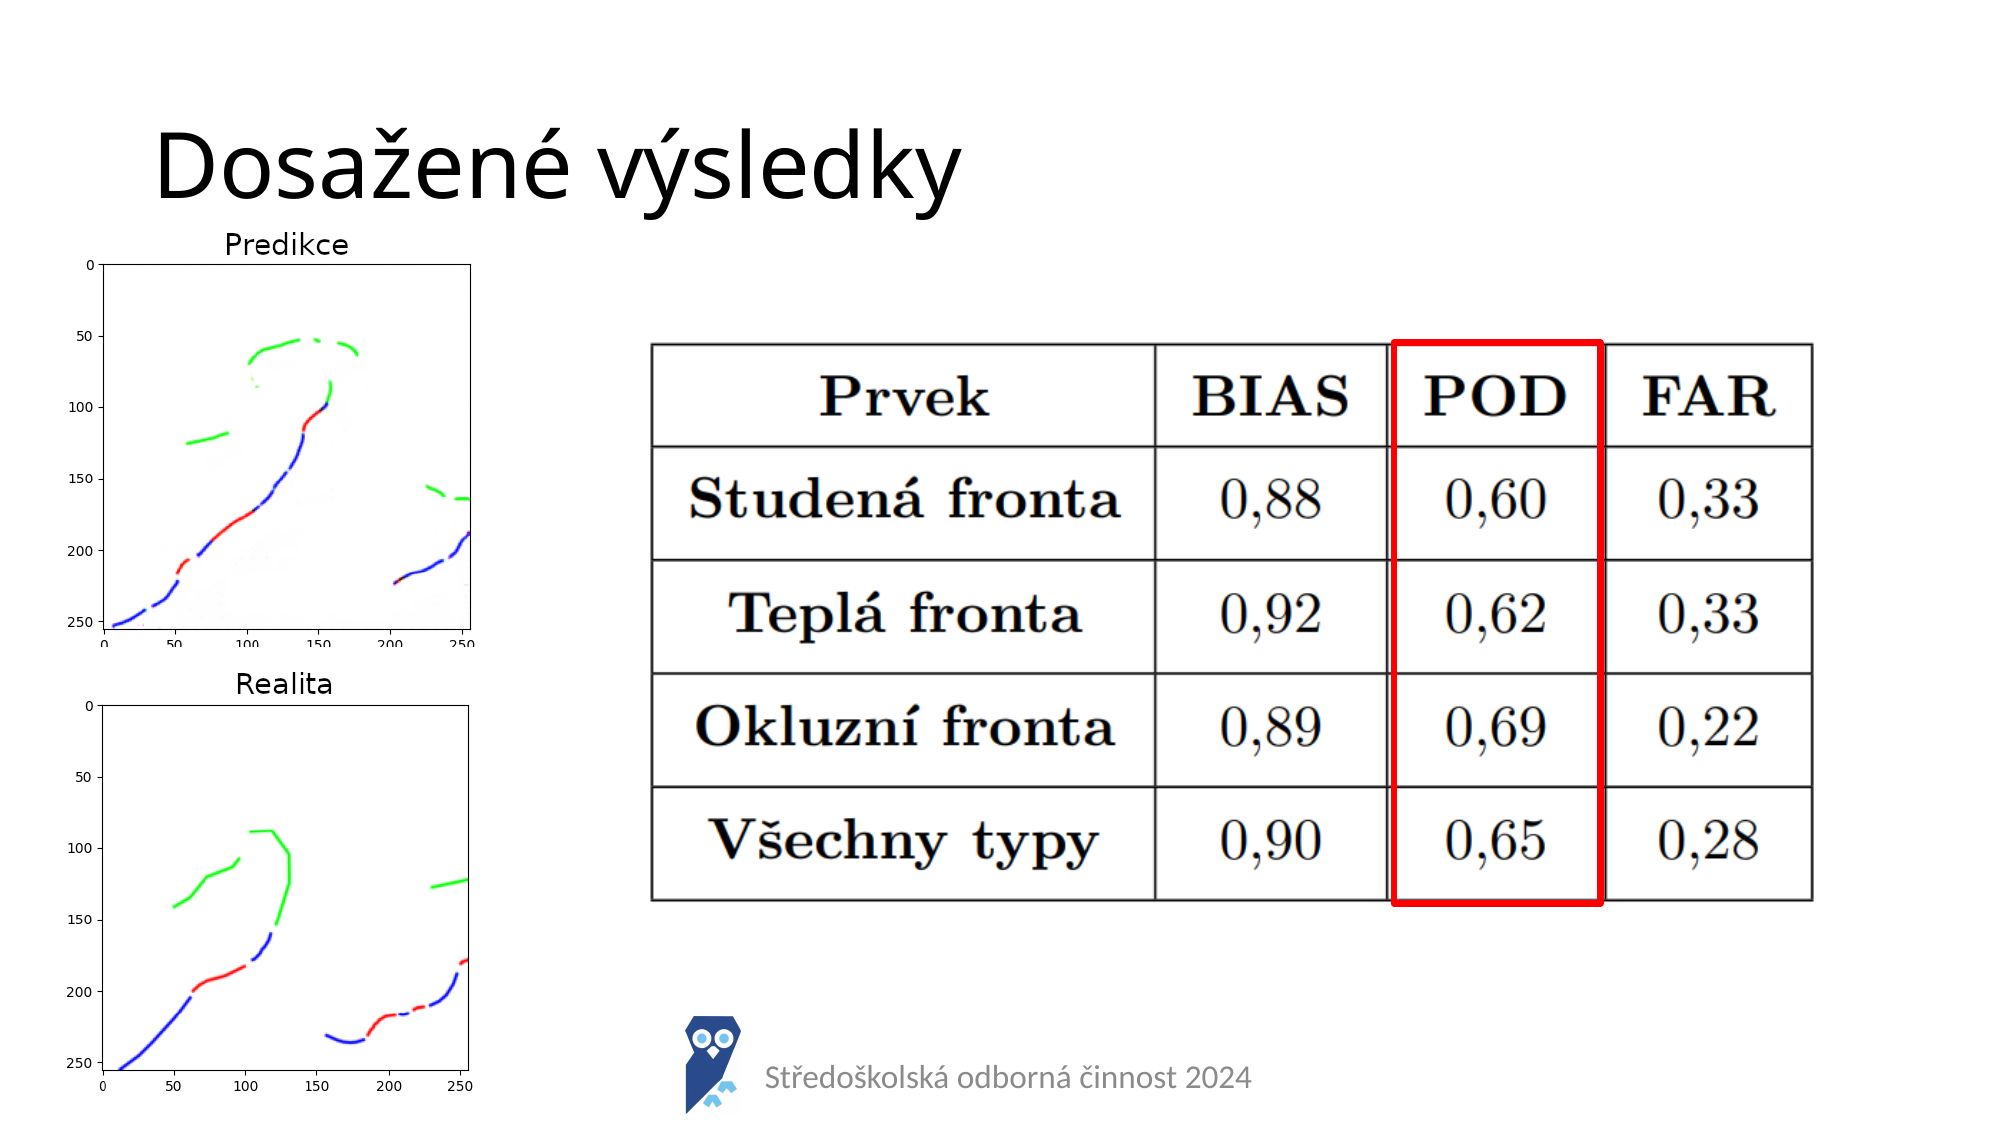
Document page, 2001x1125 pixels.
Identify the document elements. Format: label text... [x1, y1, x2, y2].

picture [685, 1016, 741, 1114]
picture [635, 324, 1831, 916]
picture [29, 206, 508, 1105]
title Dosažené výsledky [137, 59, 1863, 278]
footer Středoškolská odborná činnost 2024 [748, 1044, 1269, 1105]
